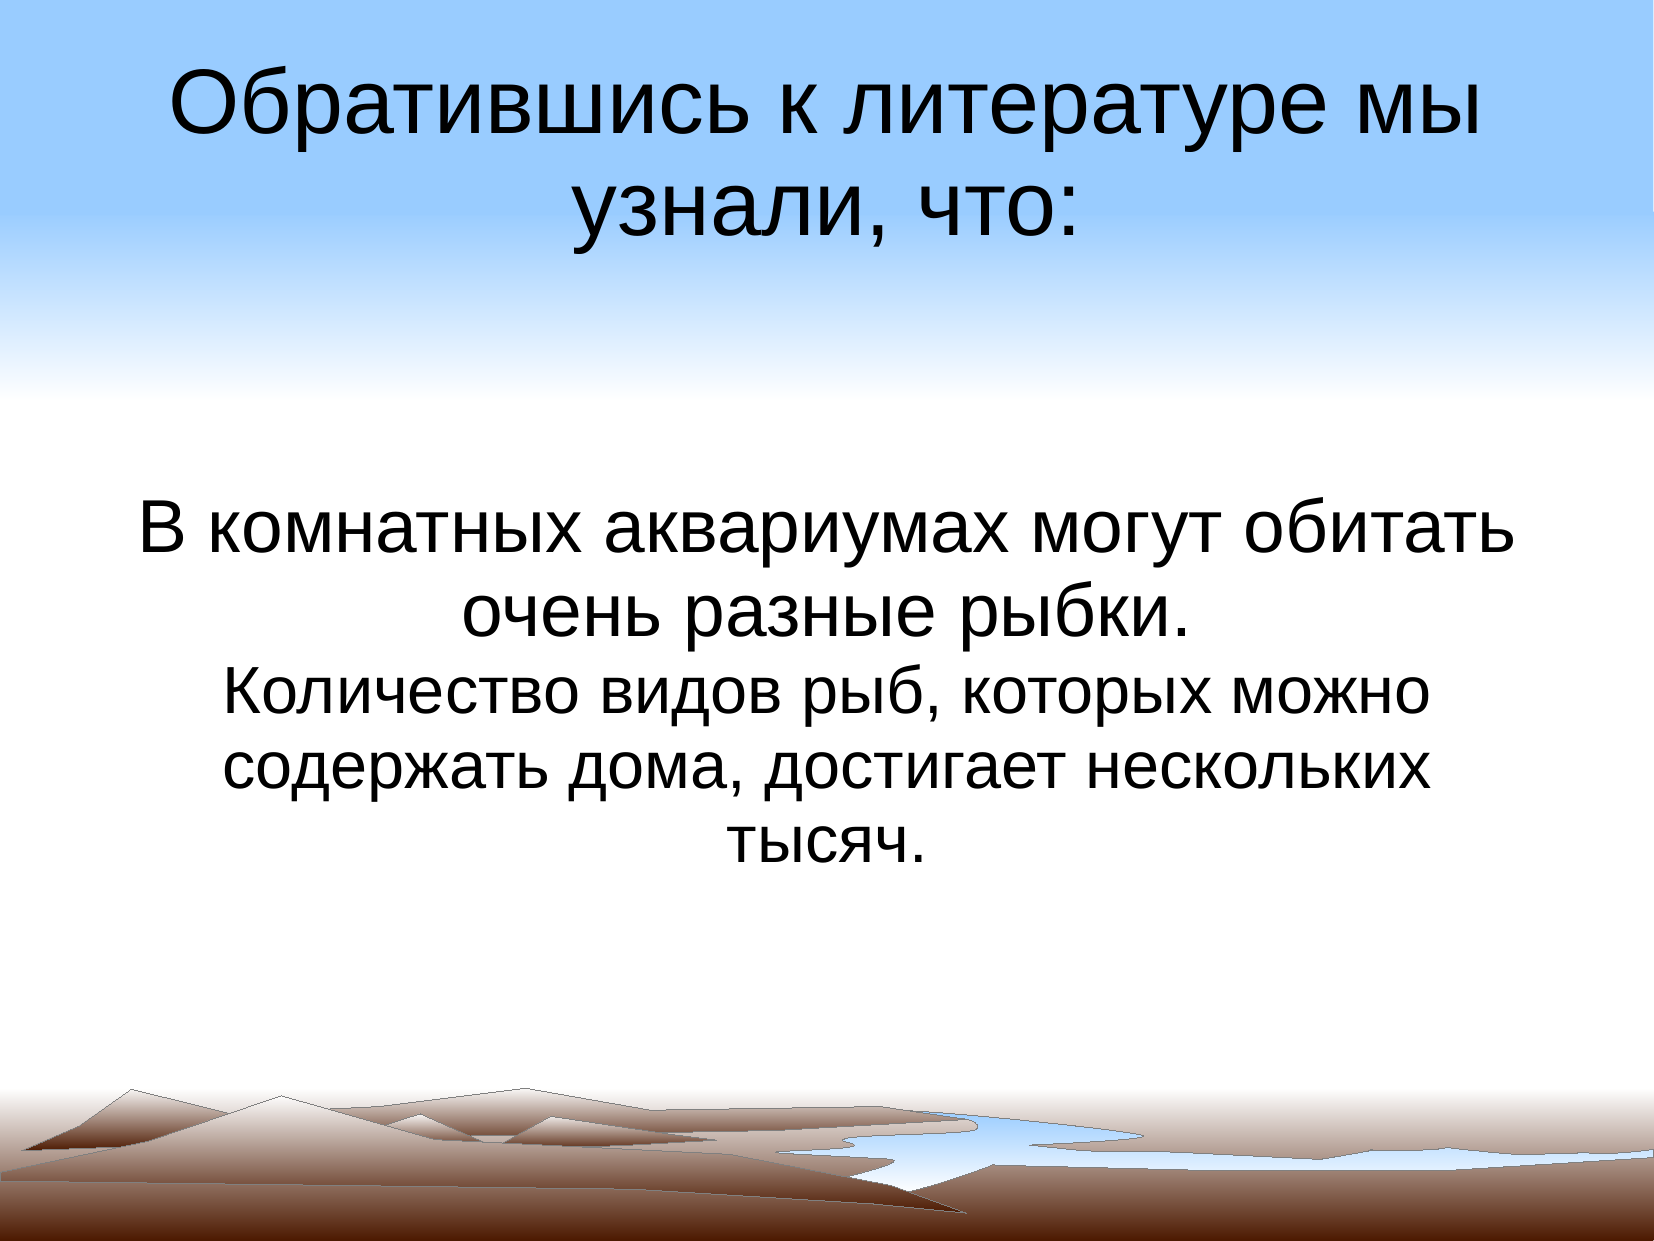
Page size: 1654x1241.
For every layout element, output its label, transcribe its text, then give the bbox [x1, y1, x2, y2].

title Обратившись к литературе мы узнали, что: [82, 51, 1571, 255]
subtitle В комнатных аквариумах могут обитать очень разные рыбки. Количество видов рыб, которых можно содержать дома, достигает нескольких тысяч. [121, 261, 1534, 1101]
